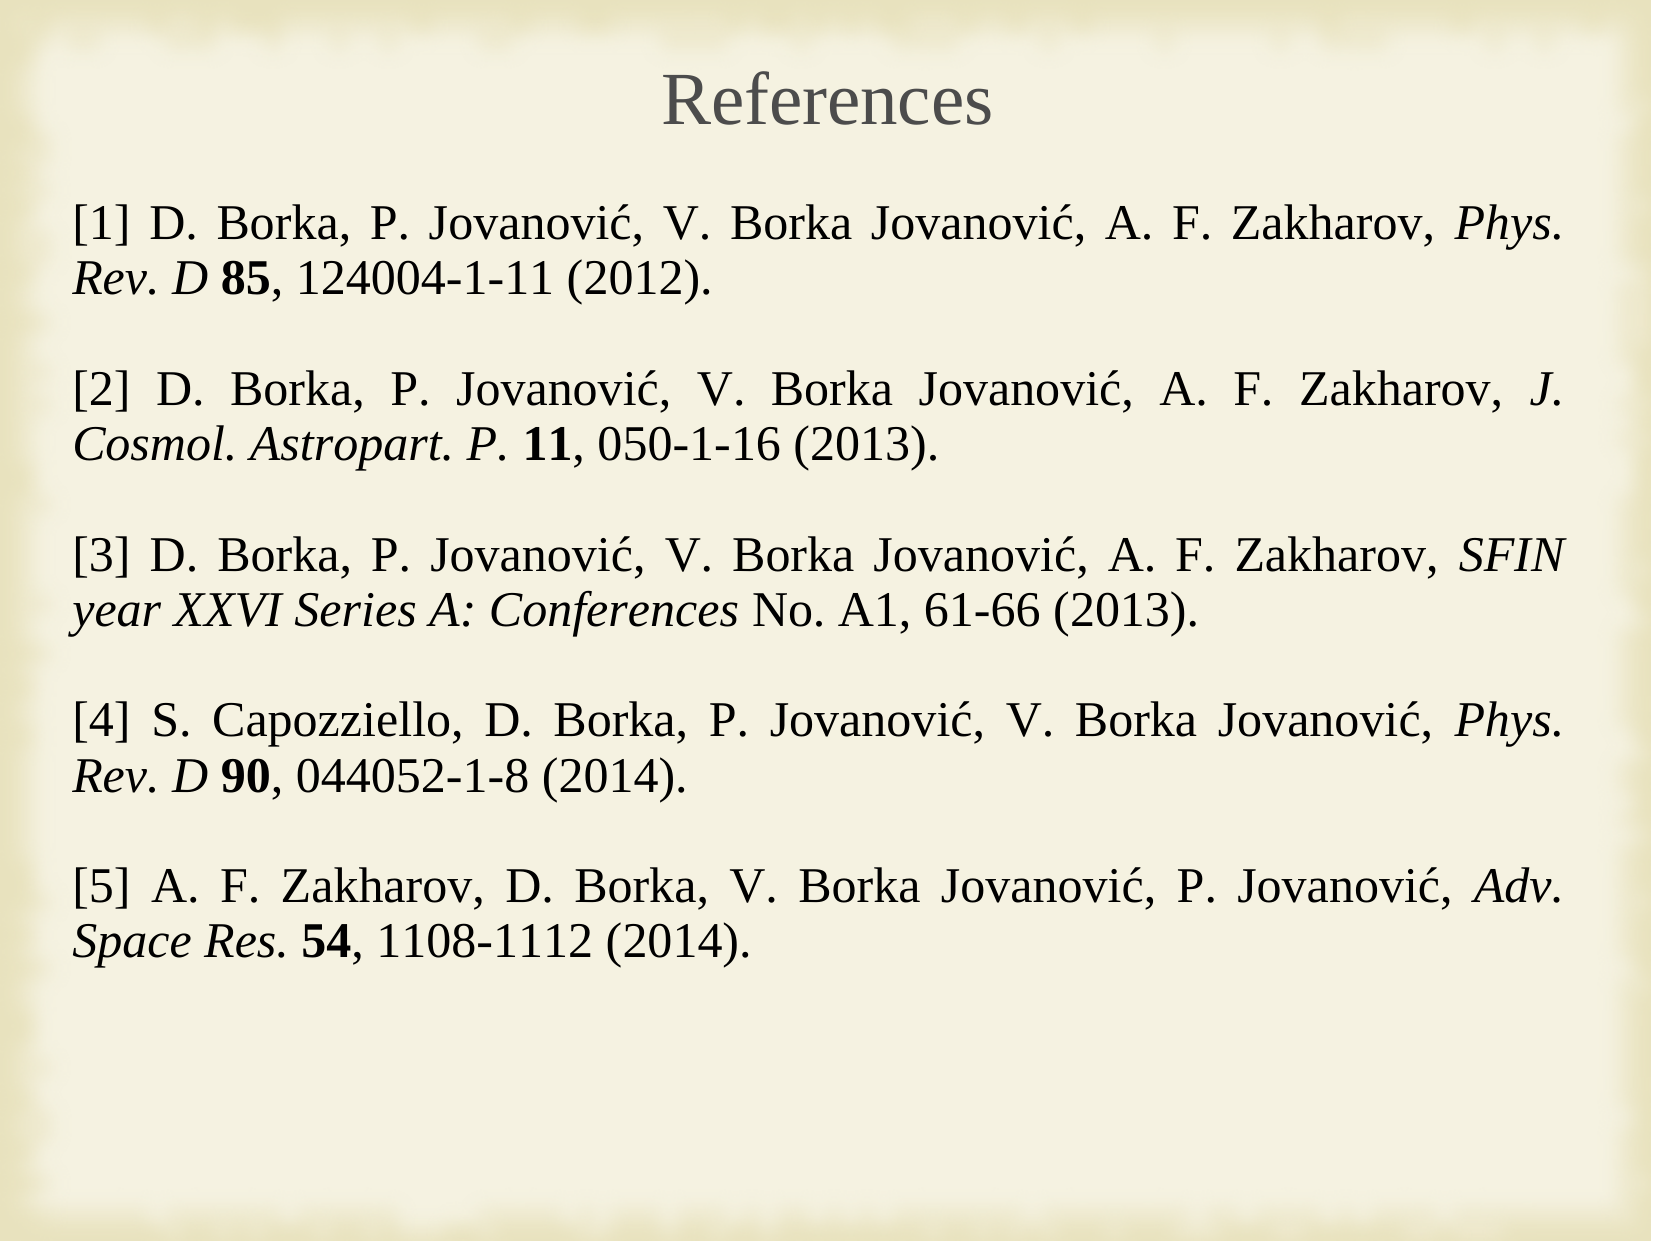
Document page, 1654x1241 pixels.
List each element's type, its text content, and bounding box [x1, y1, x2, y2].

title References [64, 36, 1591, 163]
picture [0, 0, 1651, 1241]
list [1] D. Borka, P. Jovanović, V. Borka Jovanović, A. F. Zakharov, Phys. Rev. D 85, 124004-1-11 (2012). [2] D. Borka, P. Jovanović, V. Borka Jovanović, A. F. Zakharov, J. Cosmol. Astropart. P. 11, 050-1-16 (2013). [3] D. Borka, P. Jovanović, V. Borka Jovanović, A. F. Zakharov, SFIN year XXVI Series A: Conferences No. A1, 61-66 (2013). [4] S. Capozziello, D. Borka, P. Jovanović, V. Borka Jovanović, Phys. Rev. D 90, 044052-1-8 (2014). [5] A. F. Zakharov, D. Borka, V. Borka Jovanović, P. Jovanović, Adv. Space Res. 54, 1108-1112 (2014). [72, 194, 1565, 1006]
